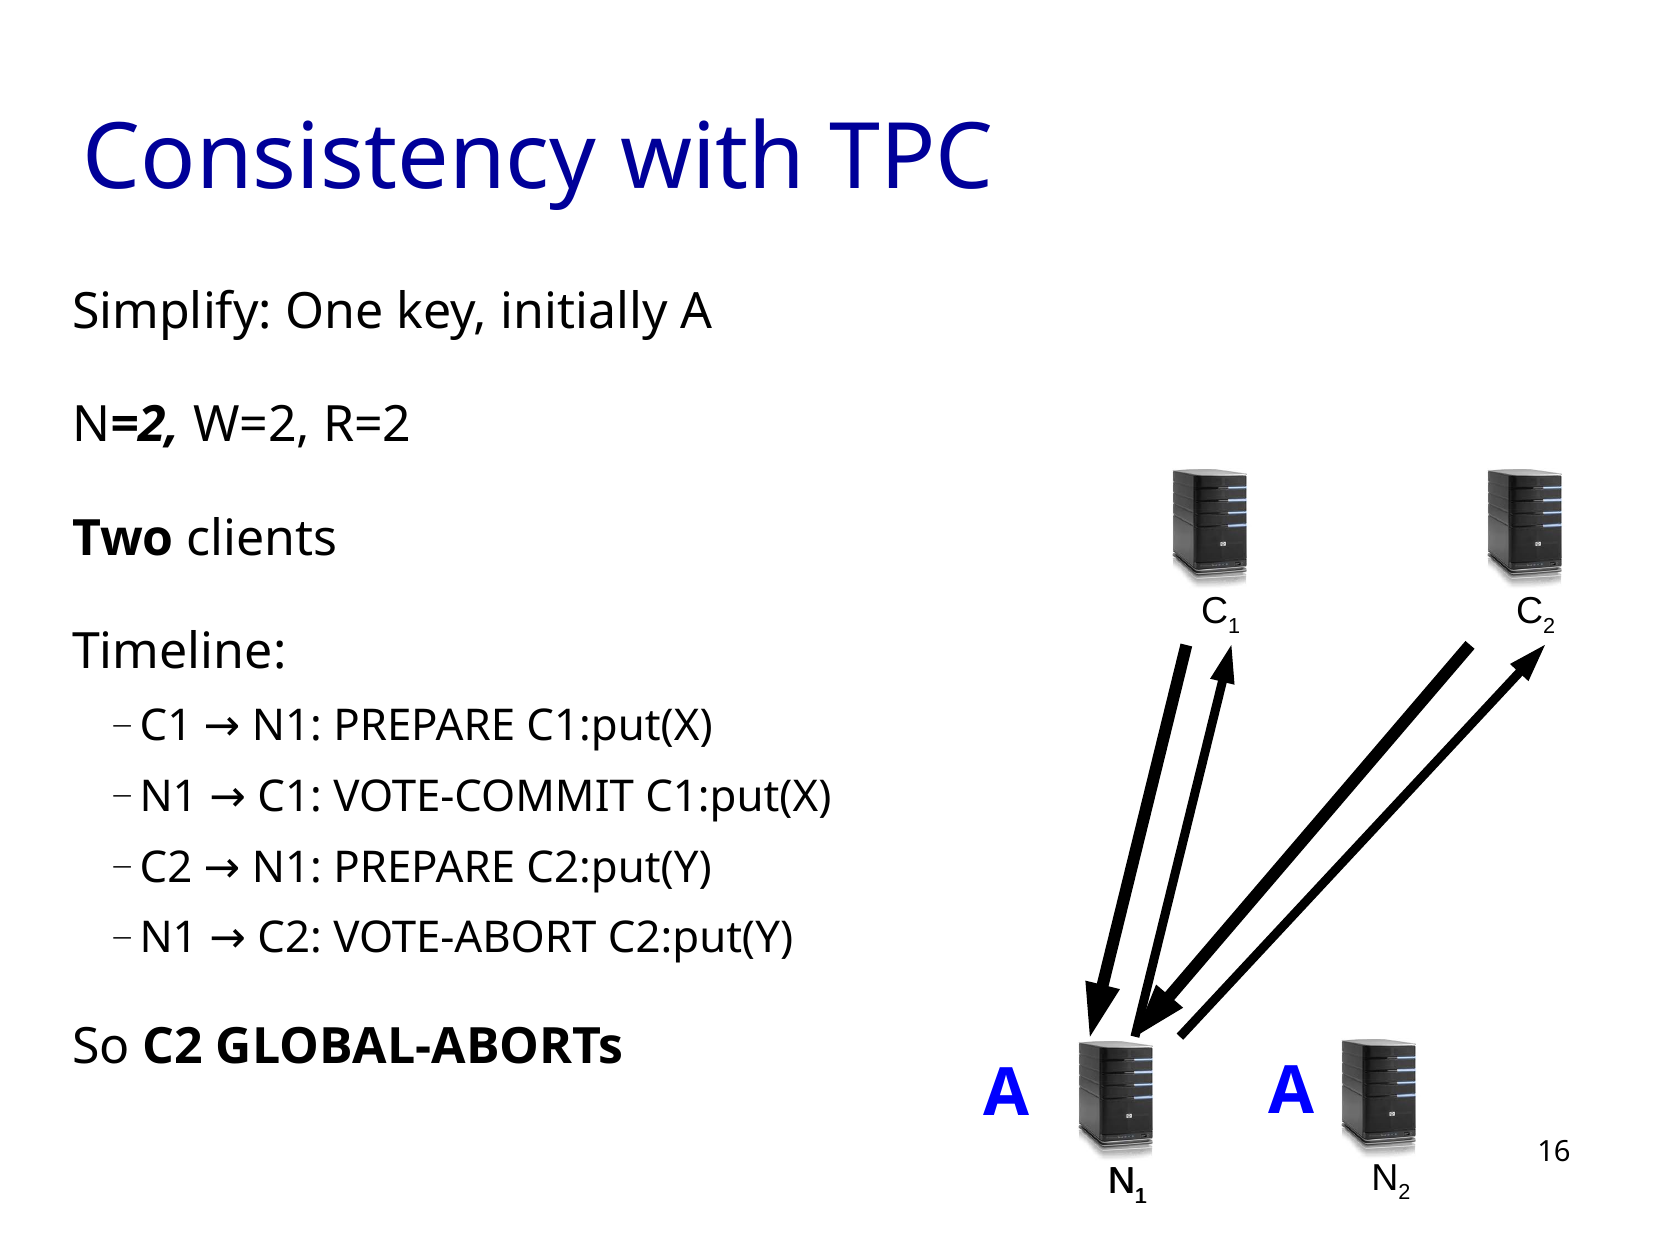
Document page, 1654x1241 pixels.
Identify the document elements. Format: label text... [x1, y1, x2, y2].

list Simplify: One key, initially A N=2, W=2, R=2 Two clients Timeline: C1 → N1: PREPARE C1:put(X) N1 → C1: VOTE-COMMIT C1:put(X) C2 → N1: PREPARE C2:put(Y) N1 → C2: VOTE-ABORT C2:put(Y) So C2 GLOBAL-ABORTs [45, 275, 1036, 1081]
picture [1149, 464, 1274, 589]
text_box C2 [1501, 578, 1570, 645]
picture [1464, 464, 1589, 589]
text_box A [1253, 1035, 1360, 1126]
text_box A [968, 1036, 1075, 1127]
title Consistency with TPC [82, 49, 1571, 257]
text_box N2 [1356, 1145, 1426, 1212]
text_box C1 [1186, 578, 1255, 645]
picture [1318, 1034, 1443, 1159]
text_box N1 [1092, 1148, 1162, 1215]
picture [1055, 1036, 1180, 1161]
